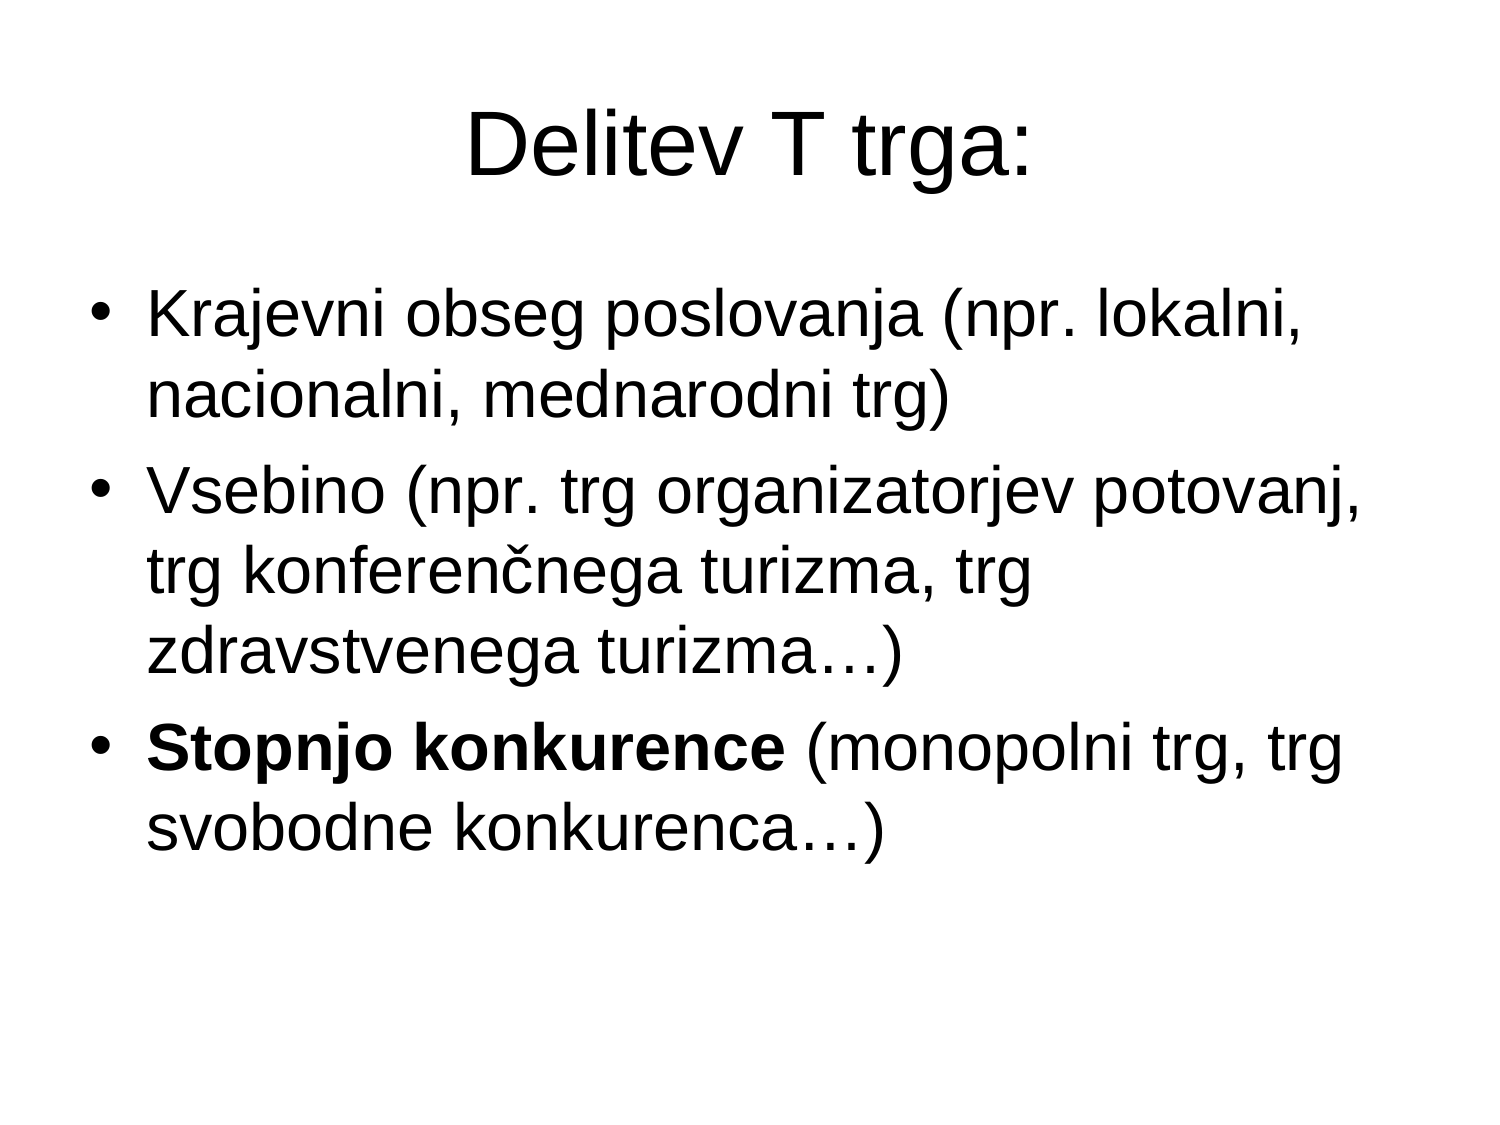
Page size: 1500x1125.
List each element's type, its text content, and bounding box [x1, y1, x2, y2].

list Krajevni obseg poslovanja (npr. lokalni, nacionalni, mednarodni trg) Vsebino (npr. trg organizatorjev potovanj, trg konferenčnega turizma, trg zdravstvenega turizma…) Stopnjo konkurence (monopolni trg, trg svobodne konkurenca…) [75, 262, 1426, 1006]
title Delitev T trga: [75, 45, 1426, 233]
